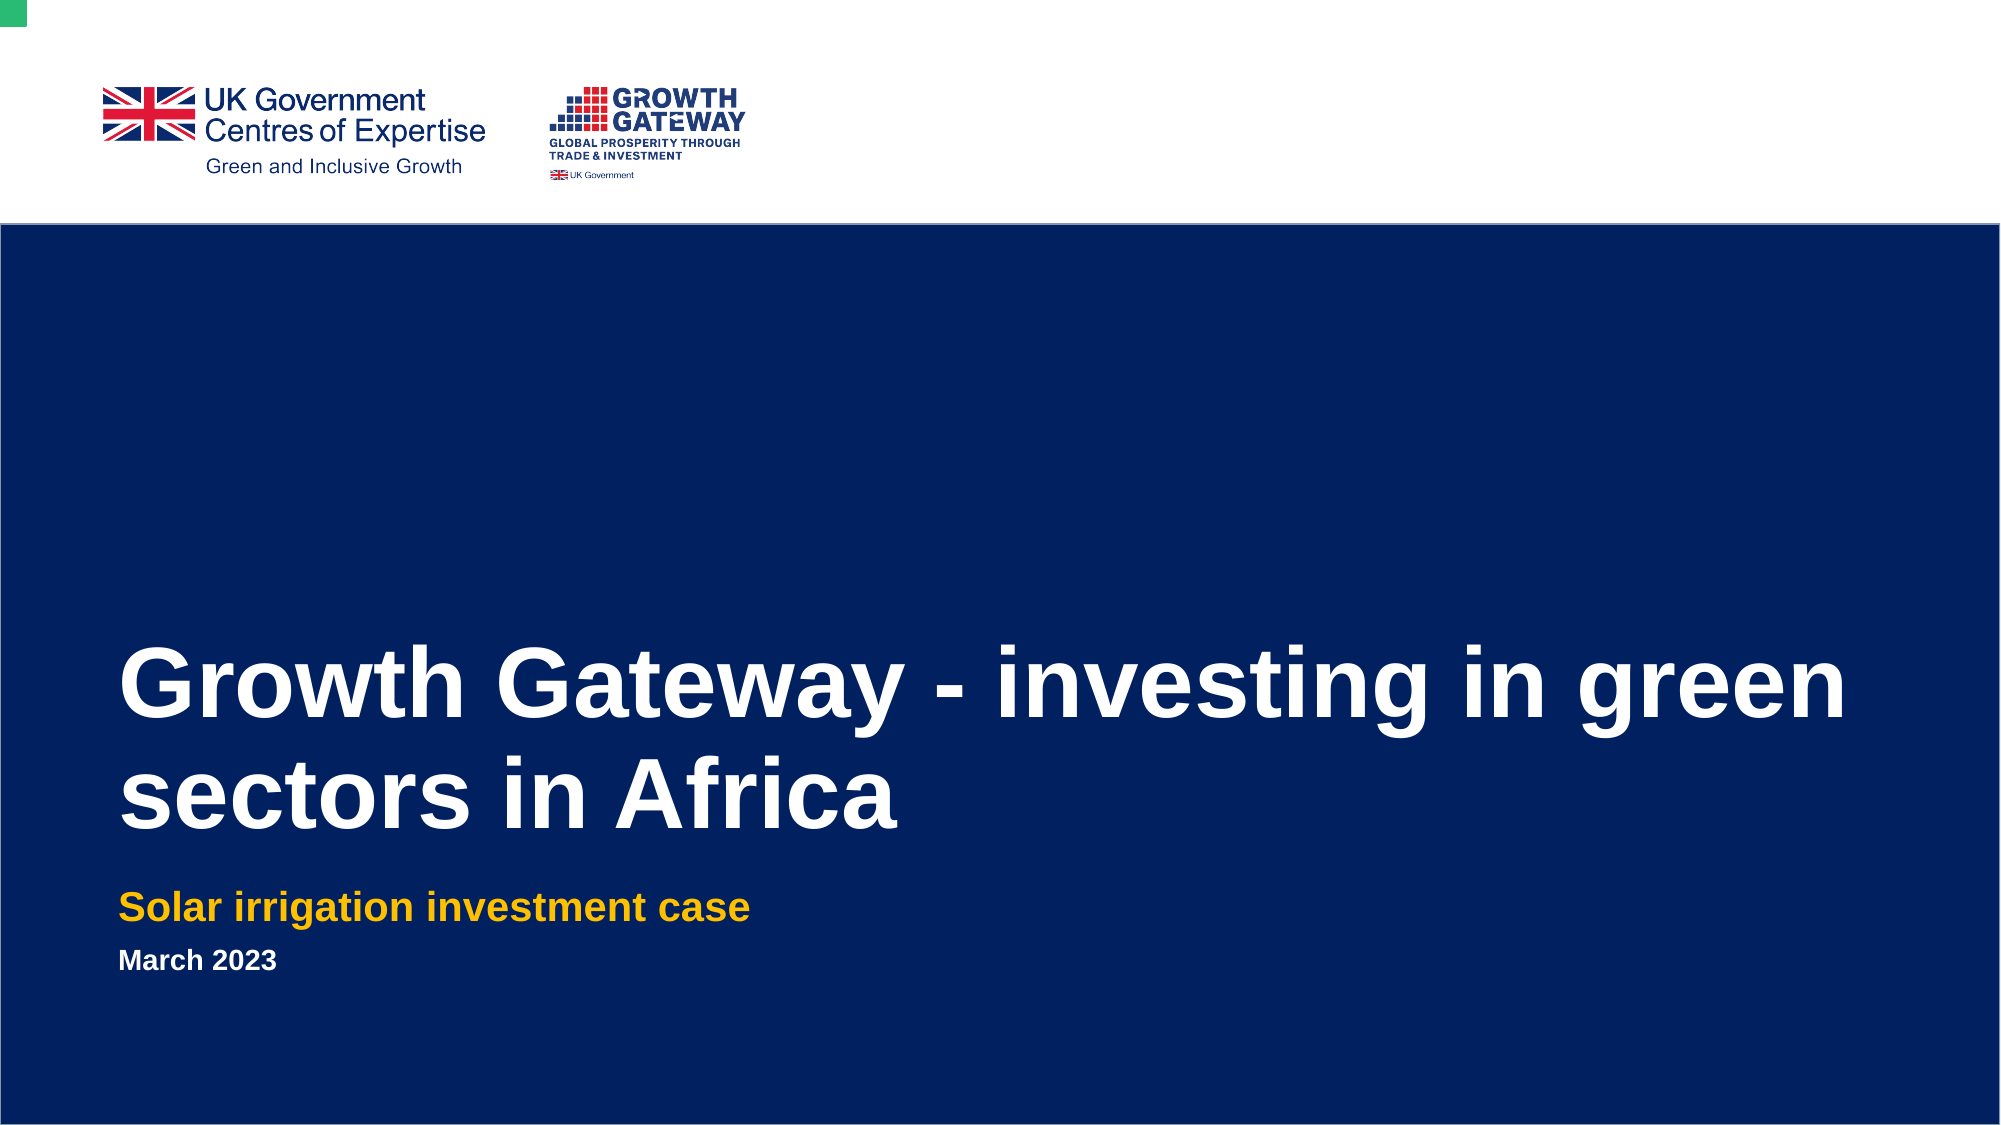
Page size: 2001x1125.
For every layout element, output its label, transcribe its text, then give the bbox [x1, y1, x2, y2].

subtitle Solar irrigation investment case [103, 868, 1105, 933]
text_box March 2023 [103, 933, 1457, 984]
title Growth Gateway - investing in green sectors in Africa [103, 611, 1897, 868]
